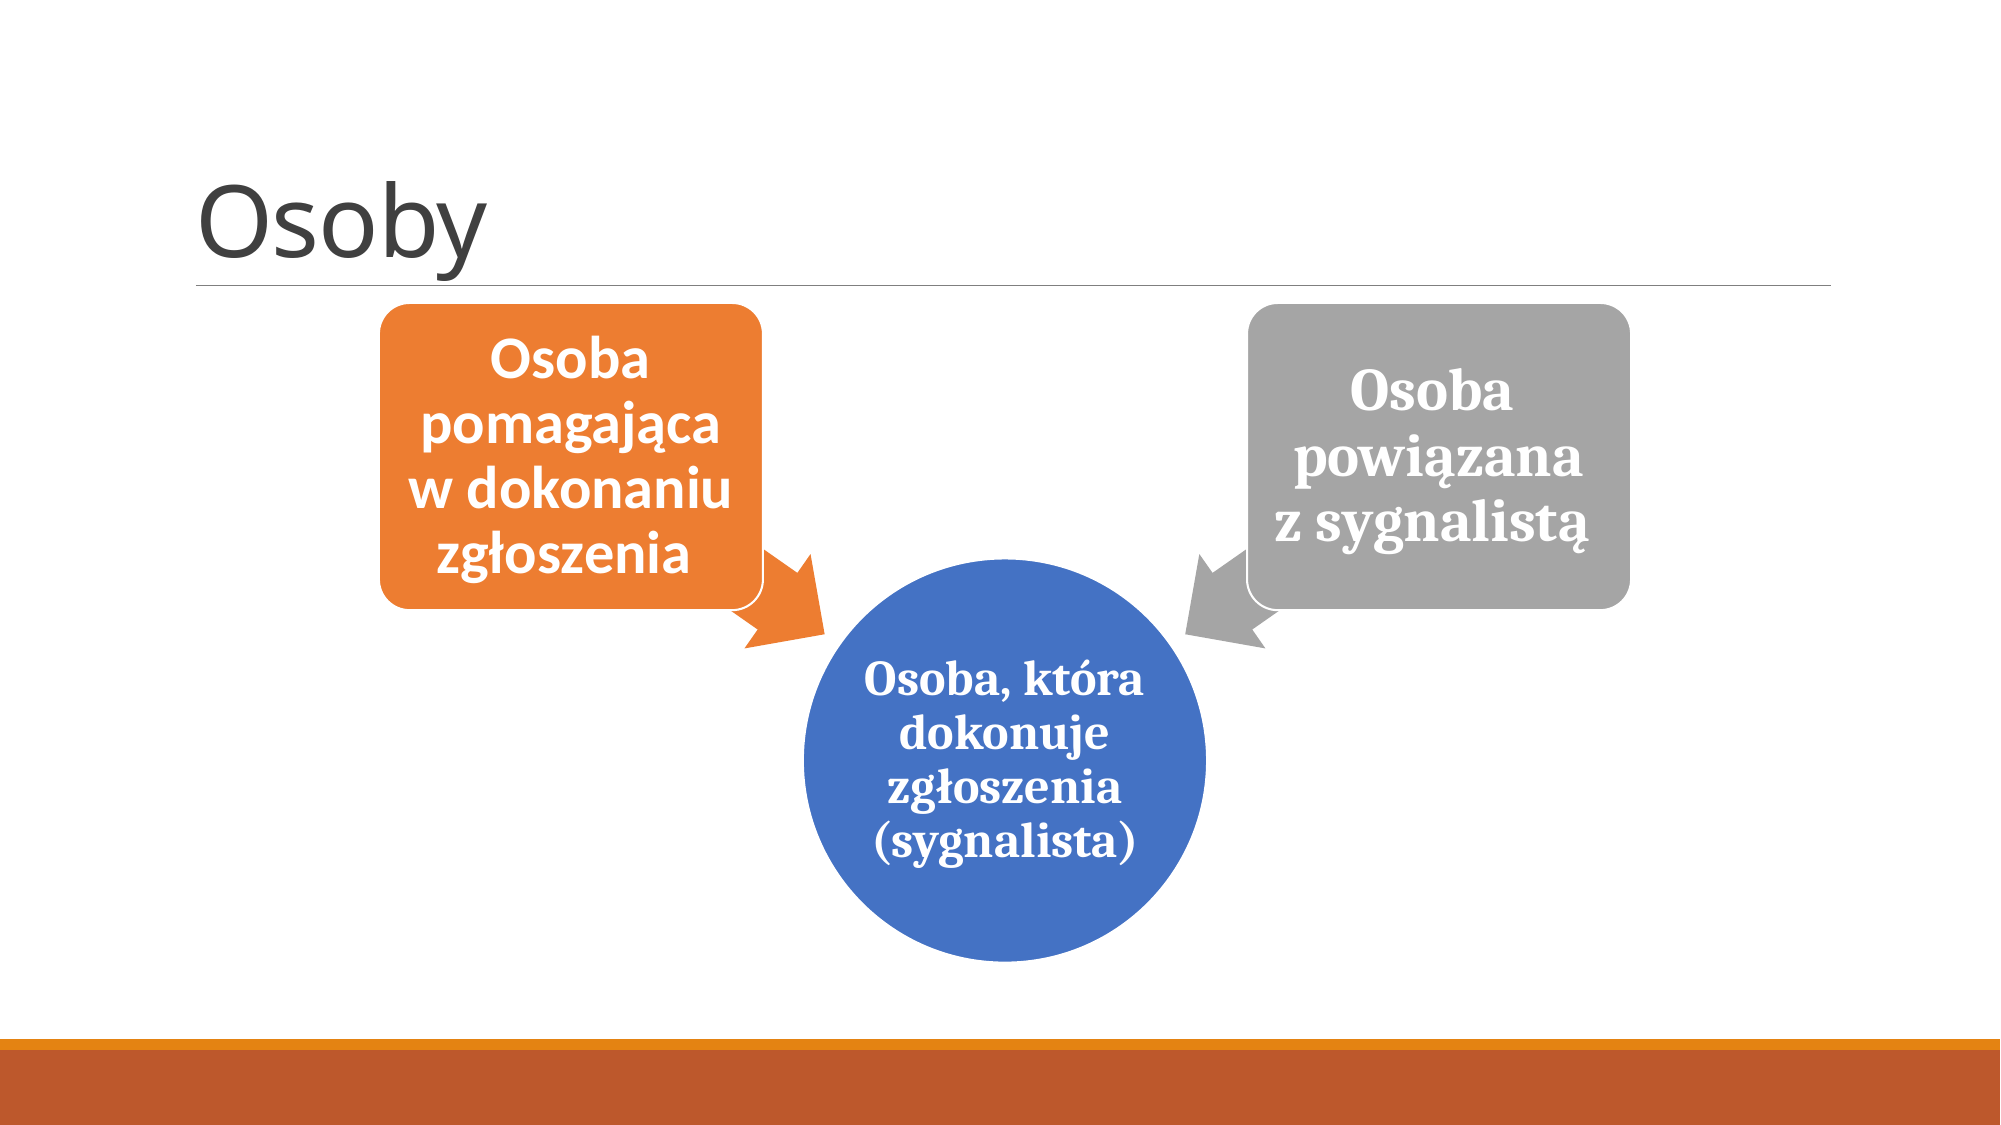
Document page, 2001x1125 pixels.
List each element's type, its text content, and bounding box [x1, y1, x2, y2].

text_box Osoba pomagająca w dokonaniu zgłoszenia [378, 302, 763, 611]
title Osoby [180, 47, 1831, 286]
text_box Osoba powiązana z sygnalistą [1247, 302, 1632, 611]
text_box [1185, 548, 1279, 649]
text_box [731, 548, 825, 649]
text_box Osoba, która dokonuje zgłoszenia (sygnalista) [802, 558, 1208, 963]
